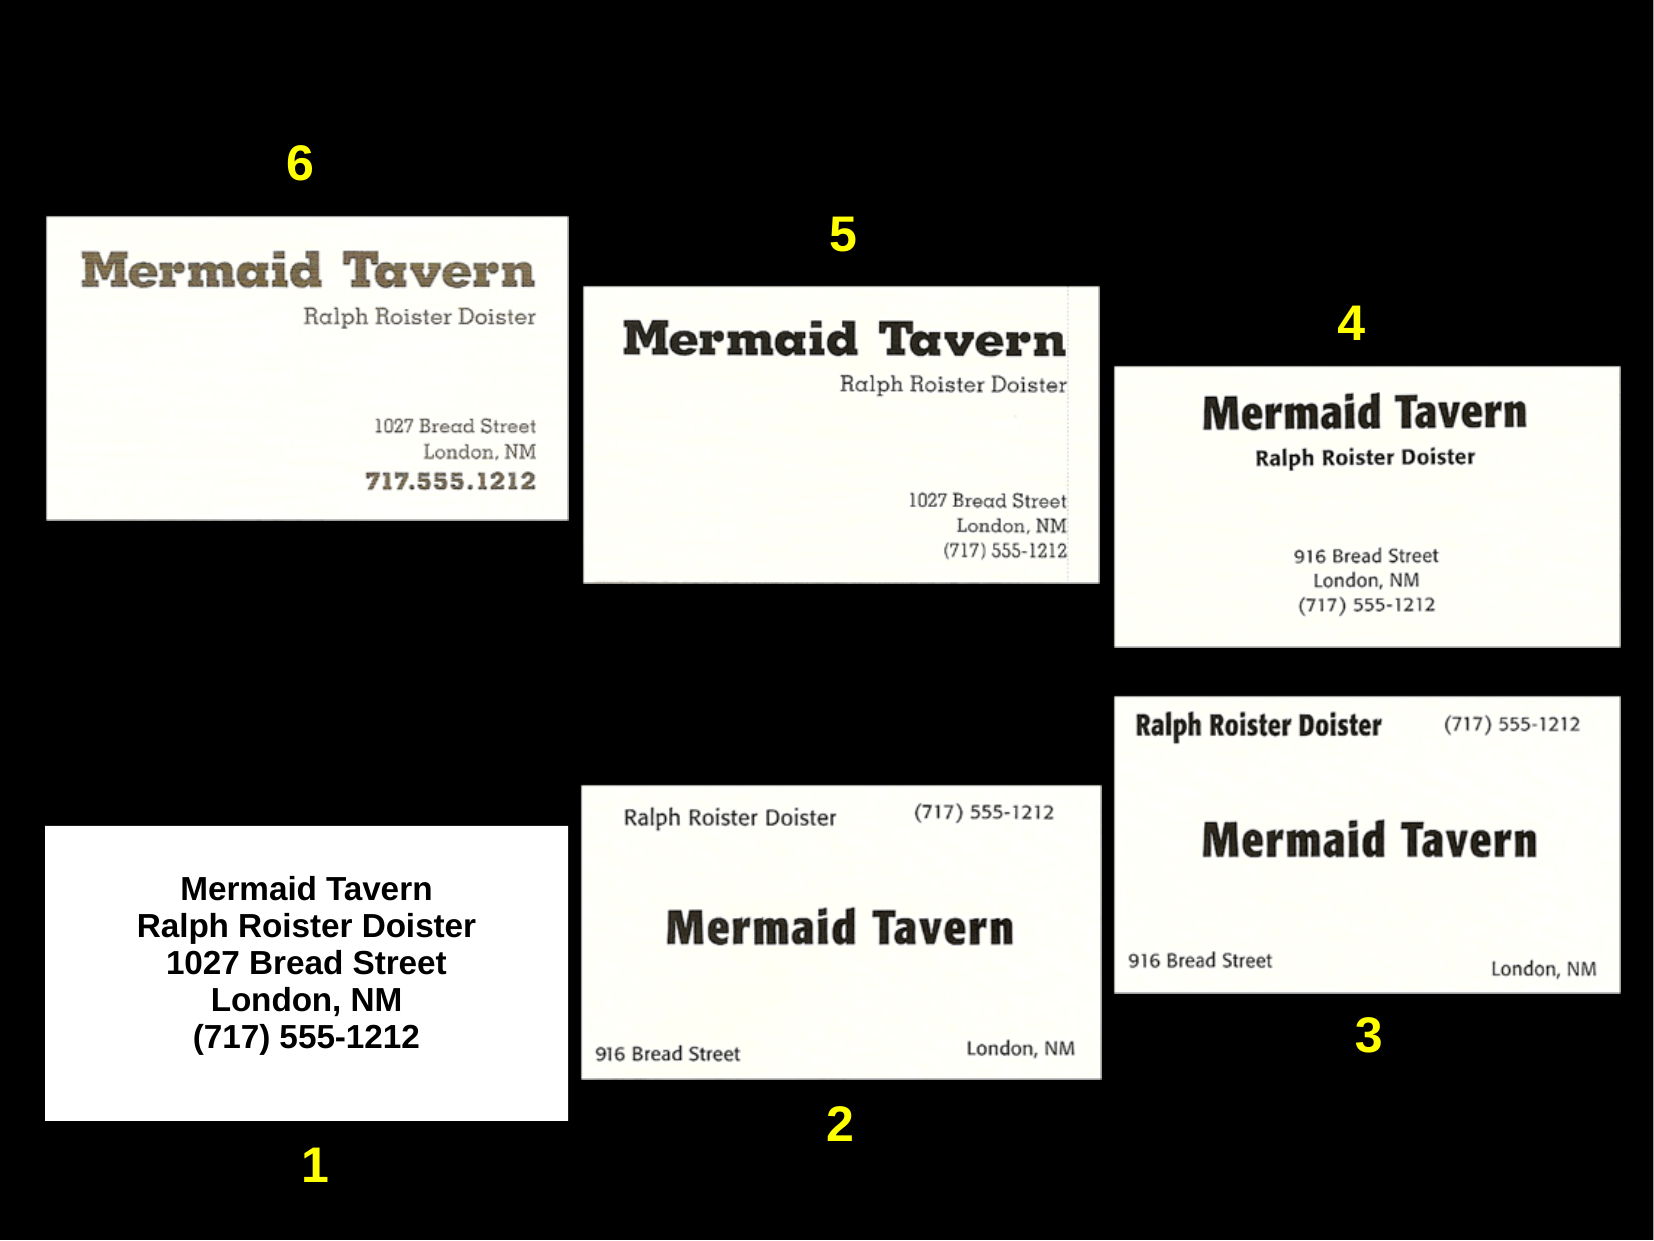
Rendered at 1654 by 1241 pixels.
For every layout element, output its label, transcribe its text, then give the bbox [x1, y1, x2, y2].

text_box 5 [588, 198, 1099, 270]
text_box 4 [1096, 287, 1607, 359]
text_box 2 [585, 1088, 1096, 1160]
picture [582, 285, 1100, 584]
picture [1113, 365, 1621, 648]
text_box 6 [45, 127, 556, 199]
text_box Mermaid Tavern Ralph Roister Doister 1027 Bread Street London, NM (717) 555-1212 [45, 825, 569, 1121]
picture [580, 784, 1102, 1080]
picture [45, 215, 569, 521]
picture [1113, 695, 1621, 994]
text_box 1 [60, 1130, 571, 1201]
text_box 3 [1113, 1000, 1624, 1071]
